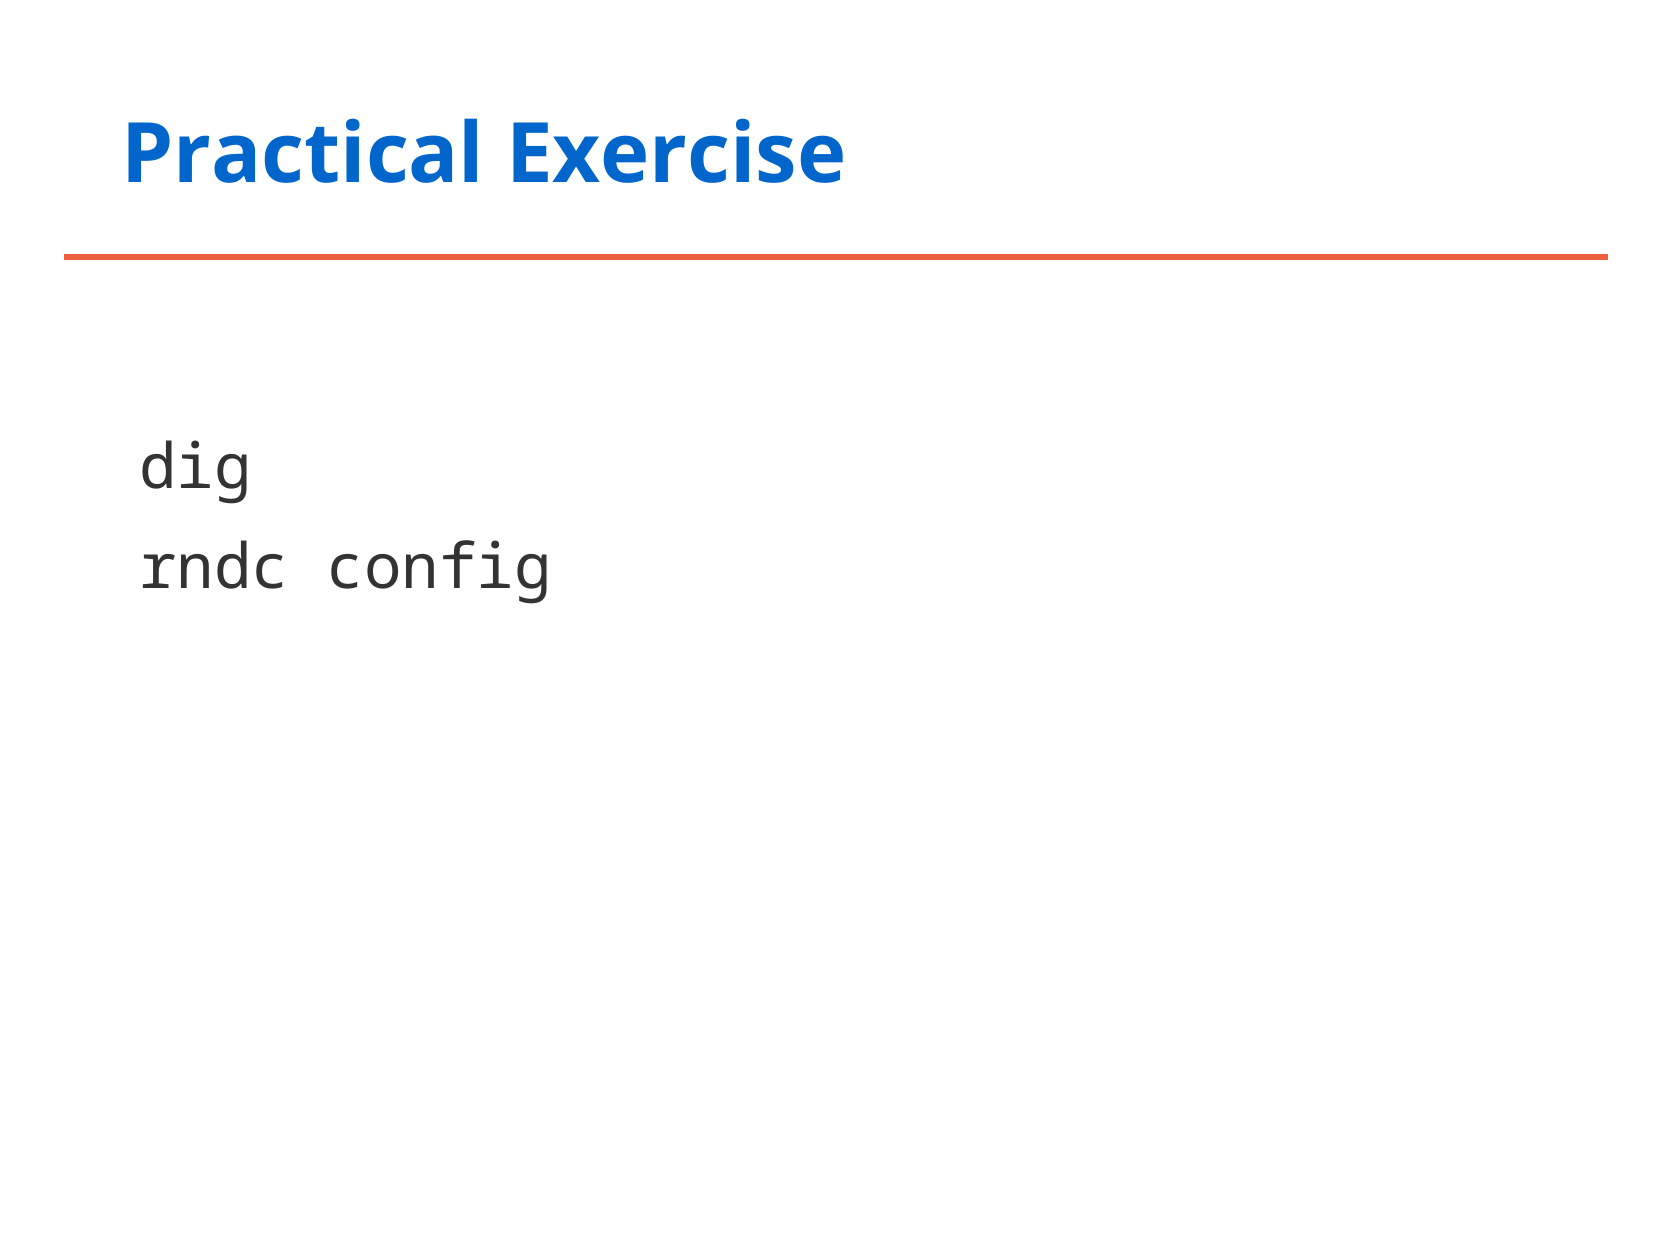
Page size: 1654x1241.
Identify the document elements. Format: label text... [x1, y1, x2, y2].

list dig rndc config [121, 322, 1561, 1133]
title Practical Exercise [121, 46, 1534, 254]
